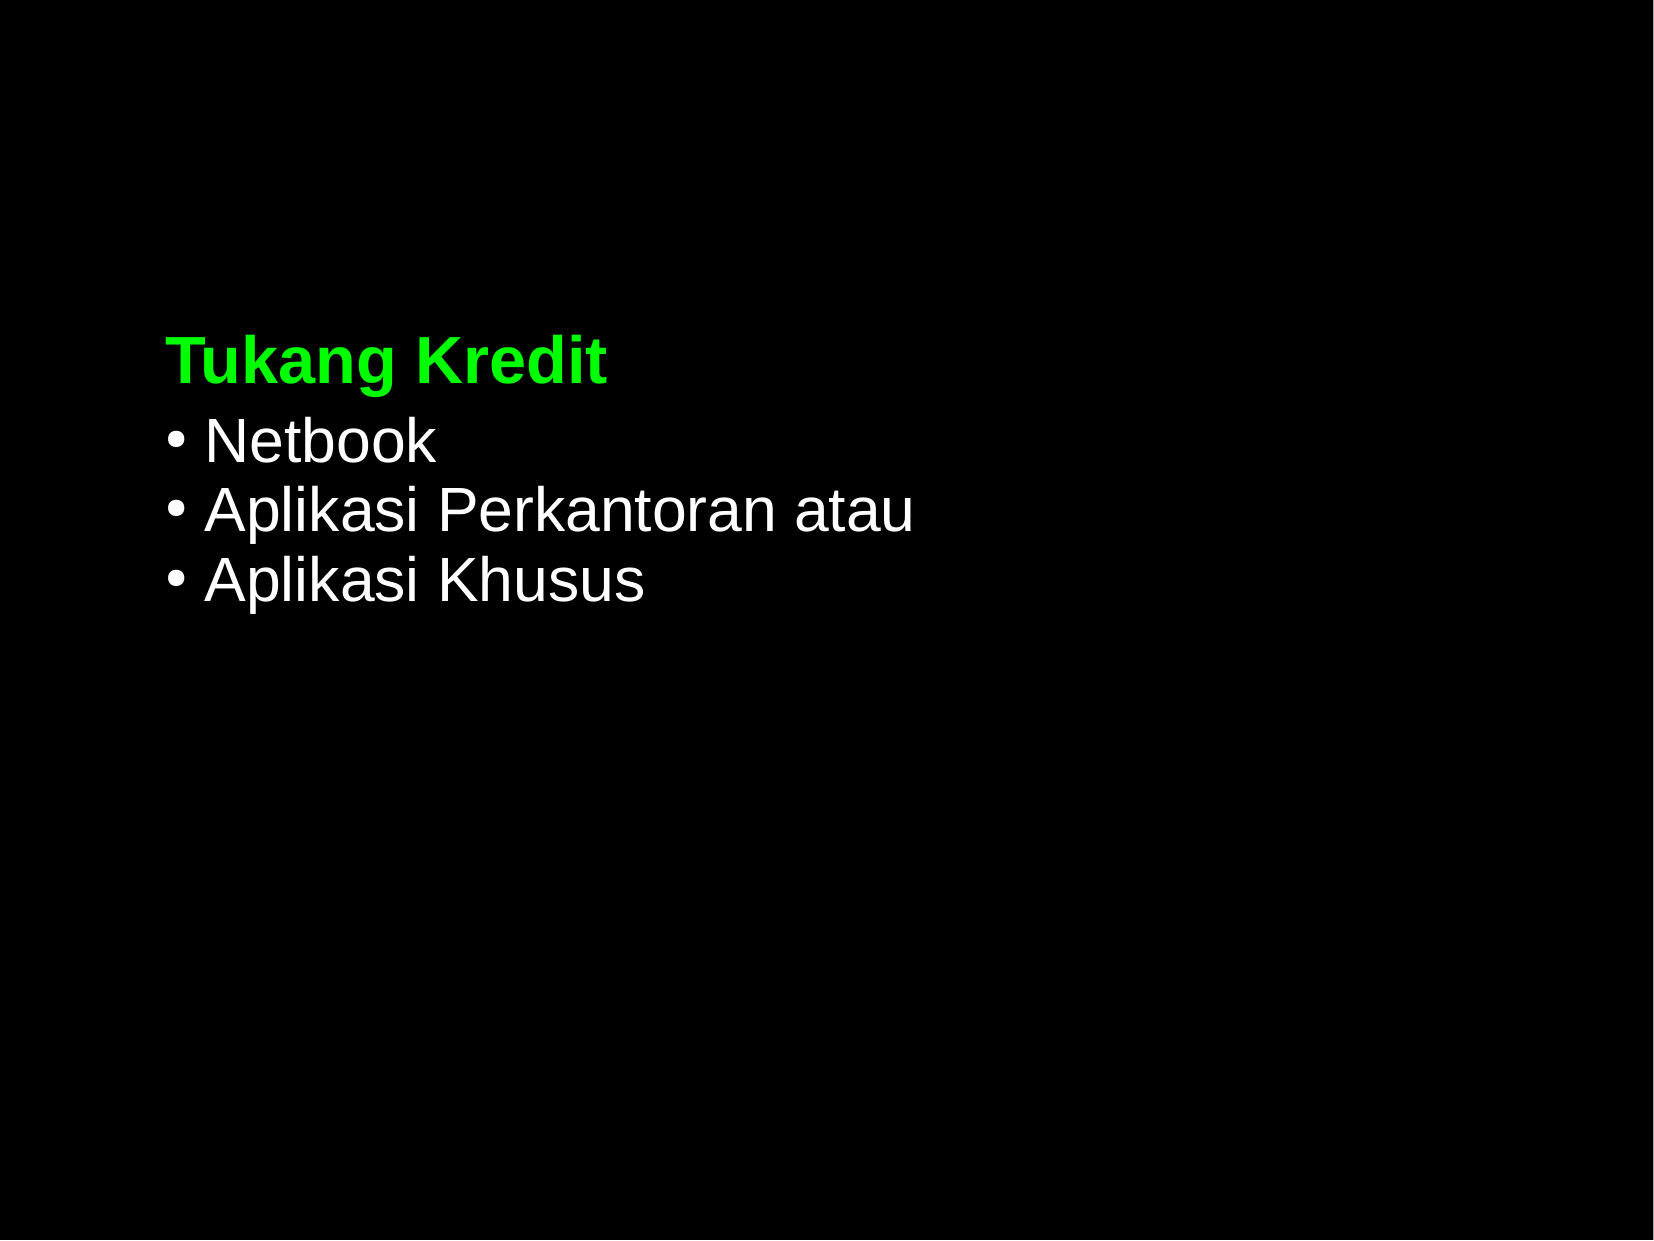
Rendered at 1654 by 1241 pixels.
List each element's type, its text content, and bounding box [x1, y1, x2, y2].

text_box Netbook Aplikasi Perkantoran atau Aplikasi Khusus [150, 398, 1538, 623]
text_box Tukang Kredit [150, 315, 624, 398]
